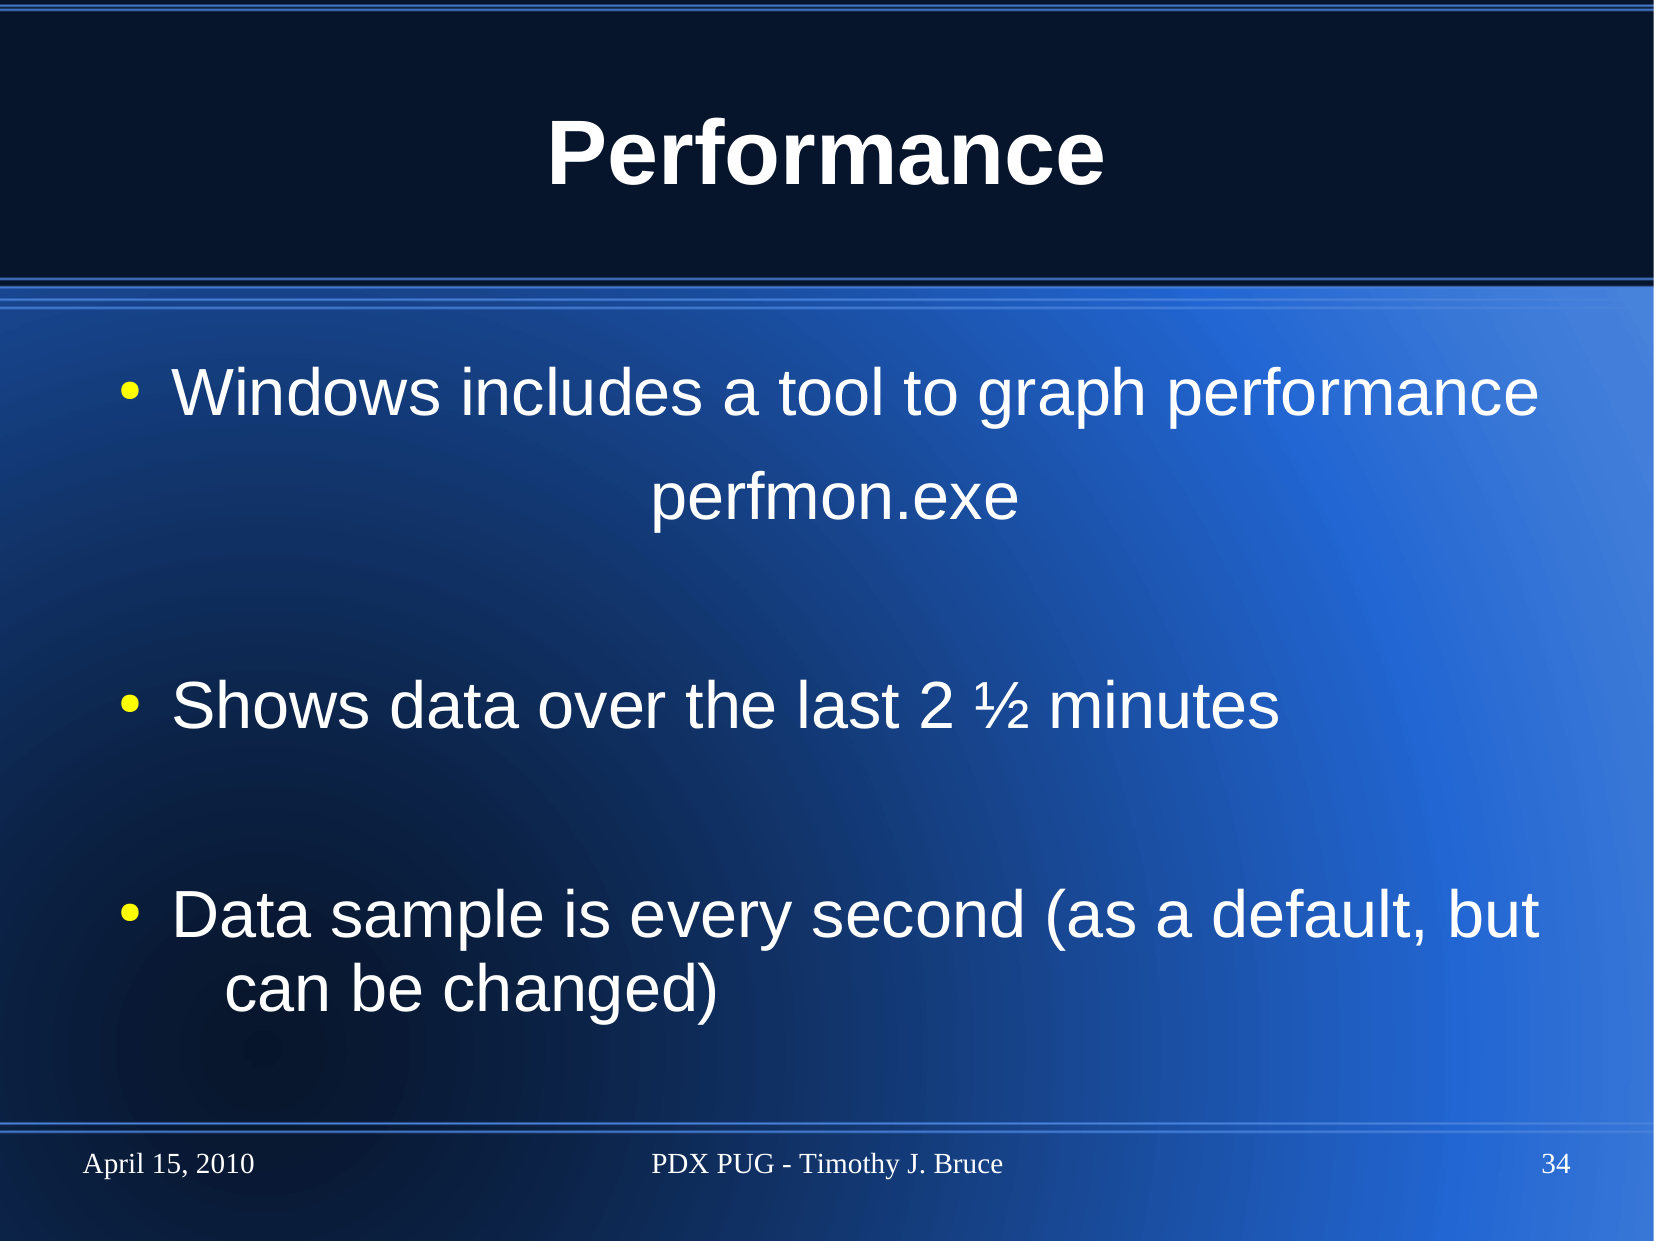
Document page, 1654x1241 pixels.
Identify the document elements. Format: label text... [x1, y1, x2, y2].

title Performance [82, 56, 1571, 250]
list Windows includes a tool to graph performance perfmon.exe Shows data over the last 2 ½ minutes Data sample is every second (as a default, but can be changed) [82, 355, 1571, 1159]
picture [0, 0, 1654, 1241]
